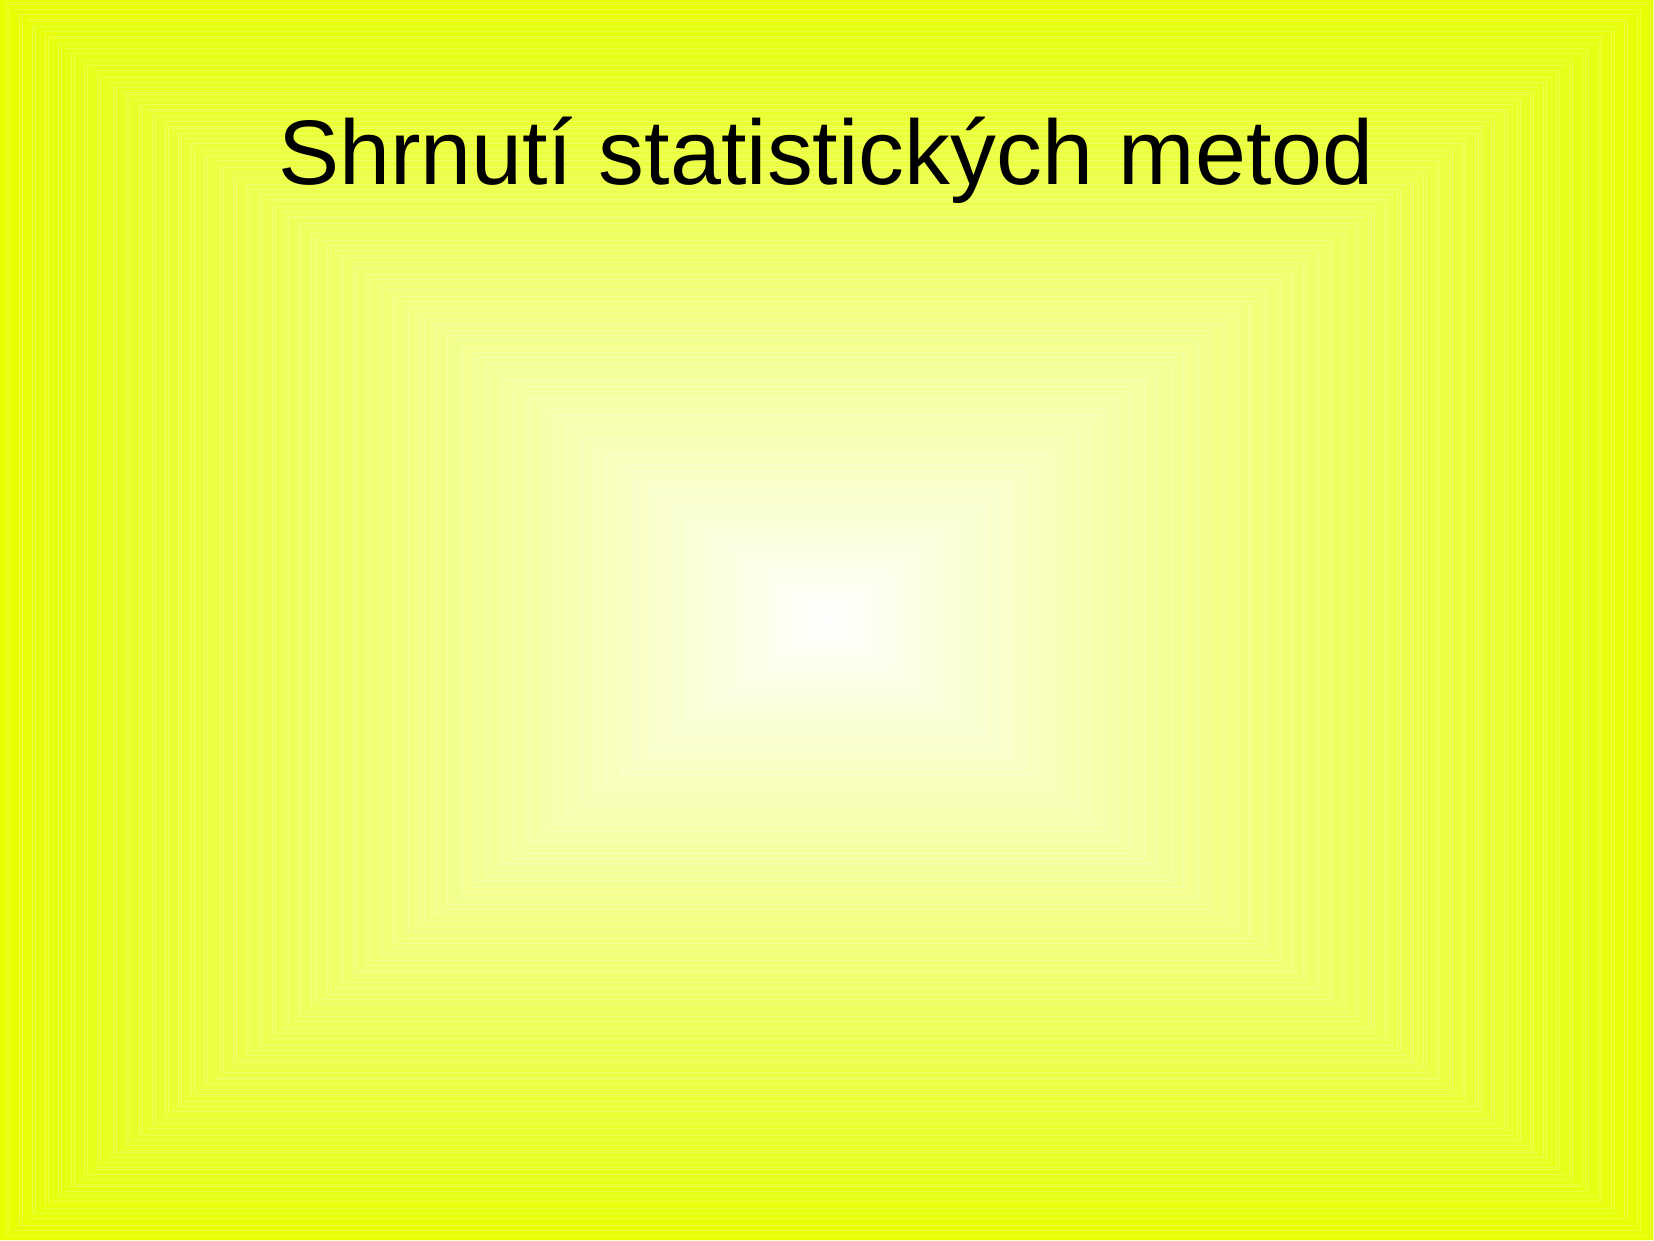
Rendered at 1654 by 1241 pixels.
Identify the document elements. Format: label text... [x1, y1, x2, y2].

title Shrnutí statistických metod [82, 49, 1571, 257]
